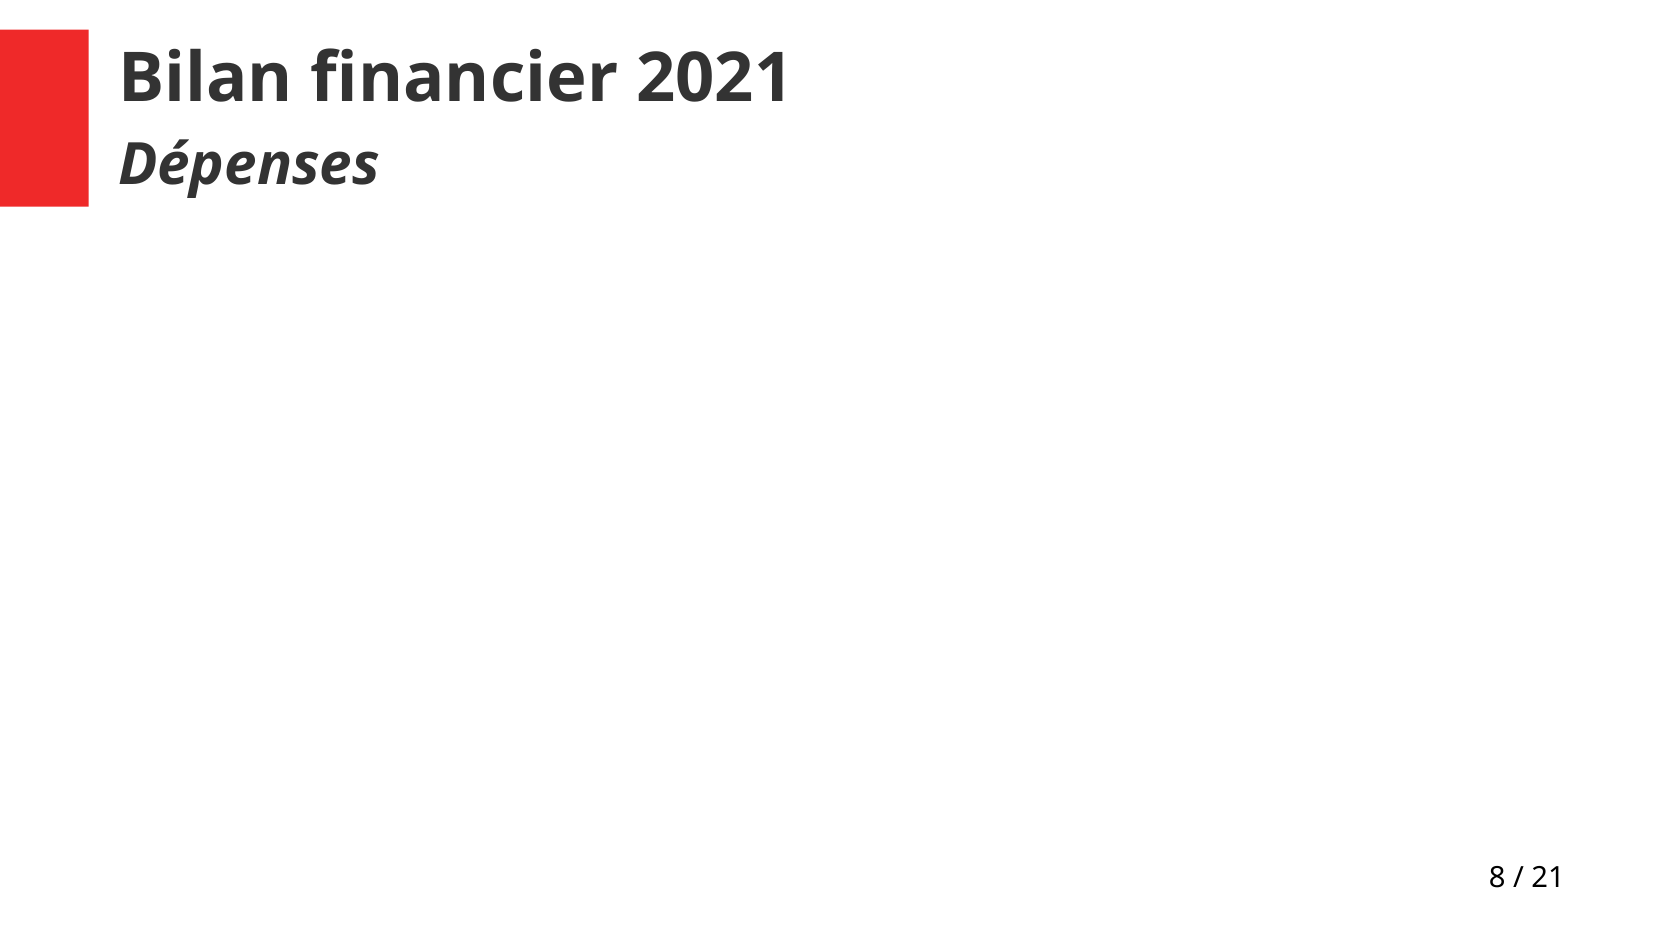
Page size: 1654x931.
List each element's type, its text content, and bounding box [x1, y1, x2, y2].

title Bilan financier 2021 Dépenses [118, 37, 1571, 193]
